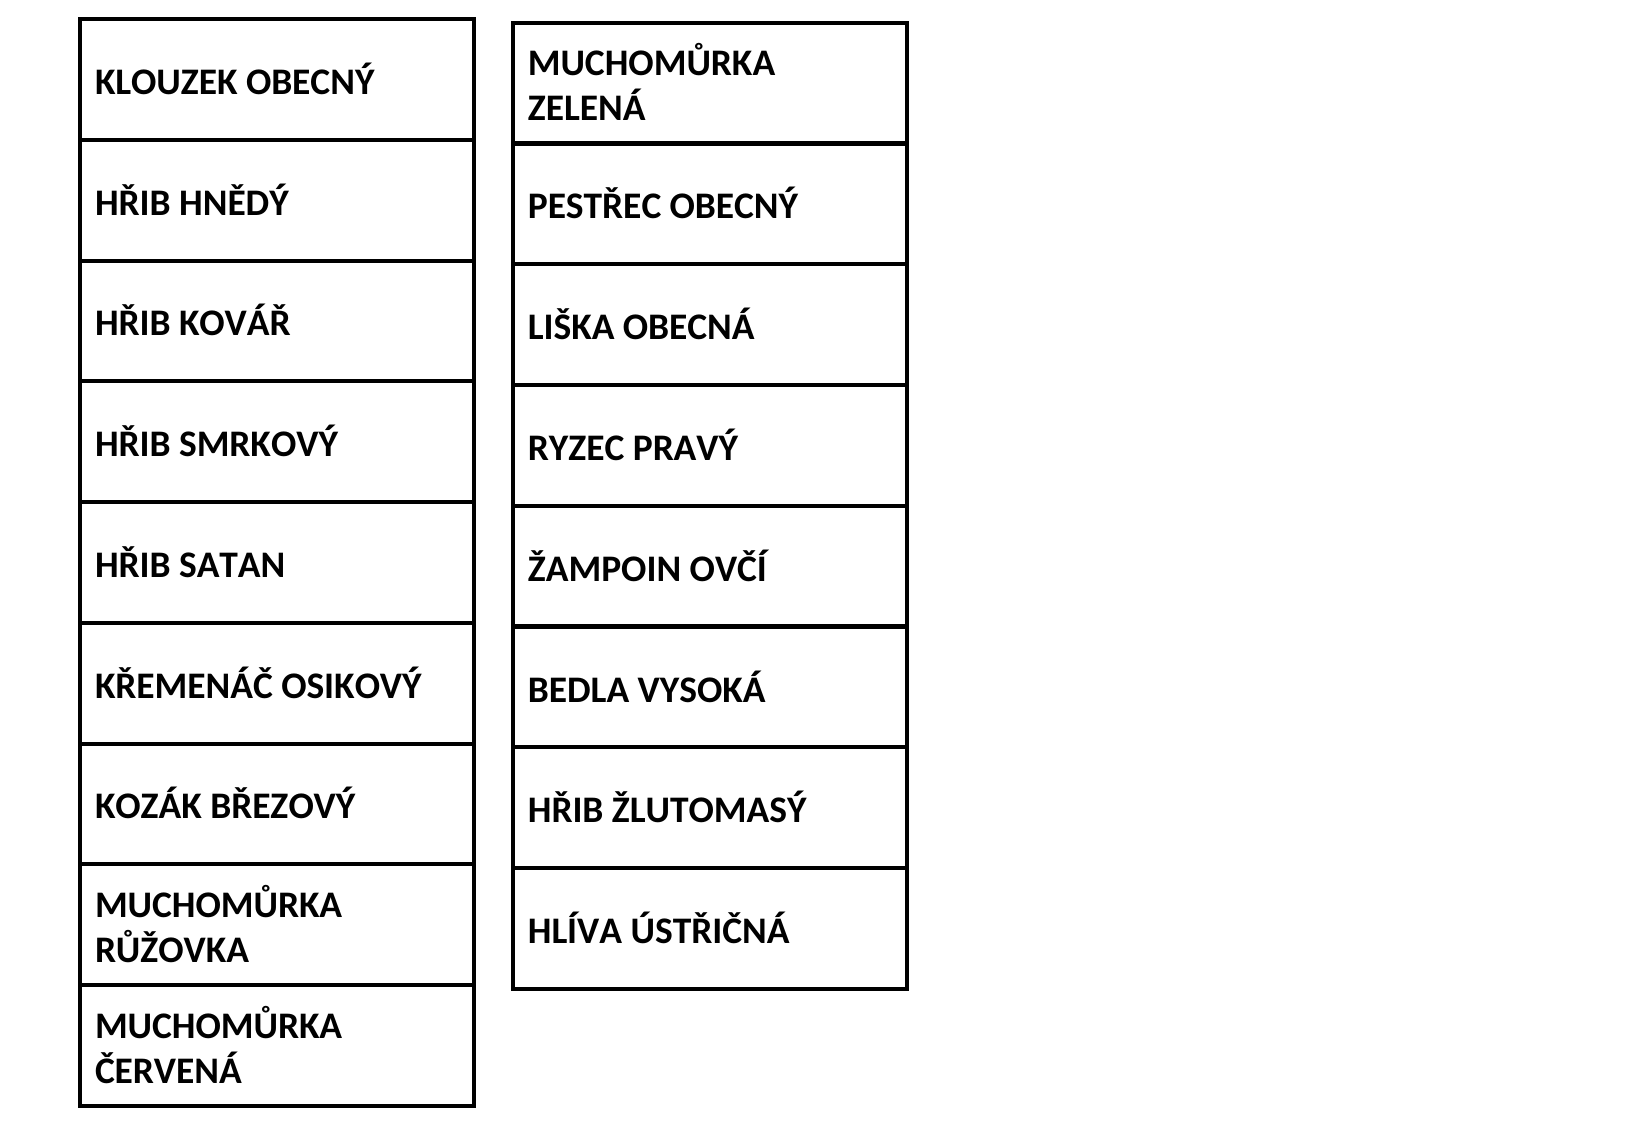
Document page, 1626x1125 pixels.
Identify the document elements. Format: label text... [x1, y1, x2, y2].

text_box HŘIB HNĚDÝ [80, 140, 474, 260]
text_box BEDLA VYSOKÁ [513, 626, 908, 747]
text_box HŘIB SATAN [80, 502, 474, 622]
text_box HŘIB ŽLUTOMASÝ [513, 747, 908, 868]
text_box KŘEMENÁČ OSIKOVÝ [80, 622, 474, 743]
text_box KLOUZEK OBECNÝ [80, 19, 474, 140]
text_box HLÍVA ÚSTŘIČNÁ [513, 868, 908, 989]
text_box MUCHOMŮRKA RŮŽOVKA [80, 864, 474, 985]
text_box HŘIB SMRKOVÝ [80, 381, 474, 502]
text_box PESTŘEC OBECNÝ [513, 143, 908, 264]
text_box RYZEC PRAVÝ [513, 385, 908, 505]
text_box LIŠKA OBECNÁ [513, 264, 908, 385]
text_box HŘIB KOVÁŘ [80, 260, 474, 381]
text_box MUCHOMŮRKA ČERVENÁ [80, 985, 474, 1106]
text_box KOZÁK BŘEZOVÝ [80, 743, 474, 864]
text_box MUCHOMŮRKA ZELENÁ [513, 22, 908, 143]
text_box ŽAMPOIN OVČÍ [513, 505, 908, 626]
